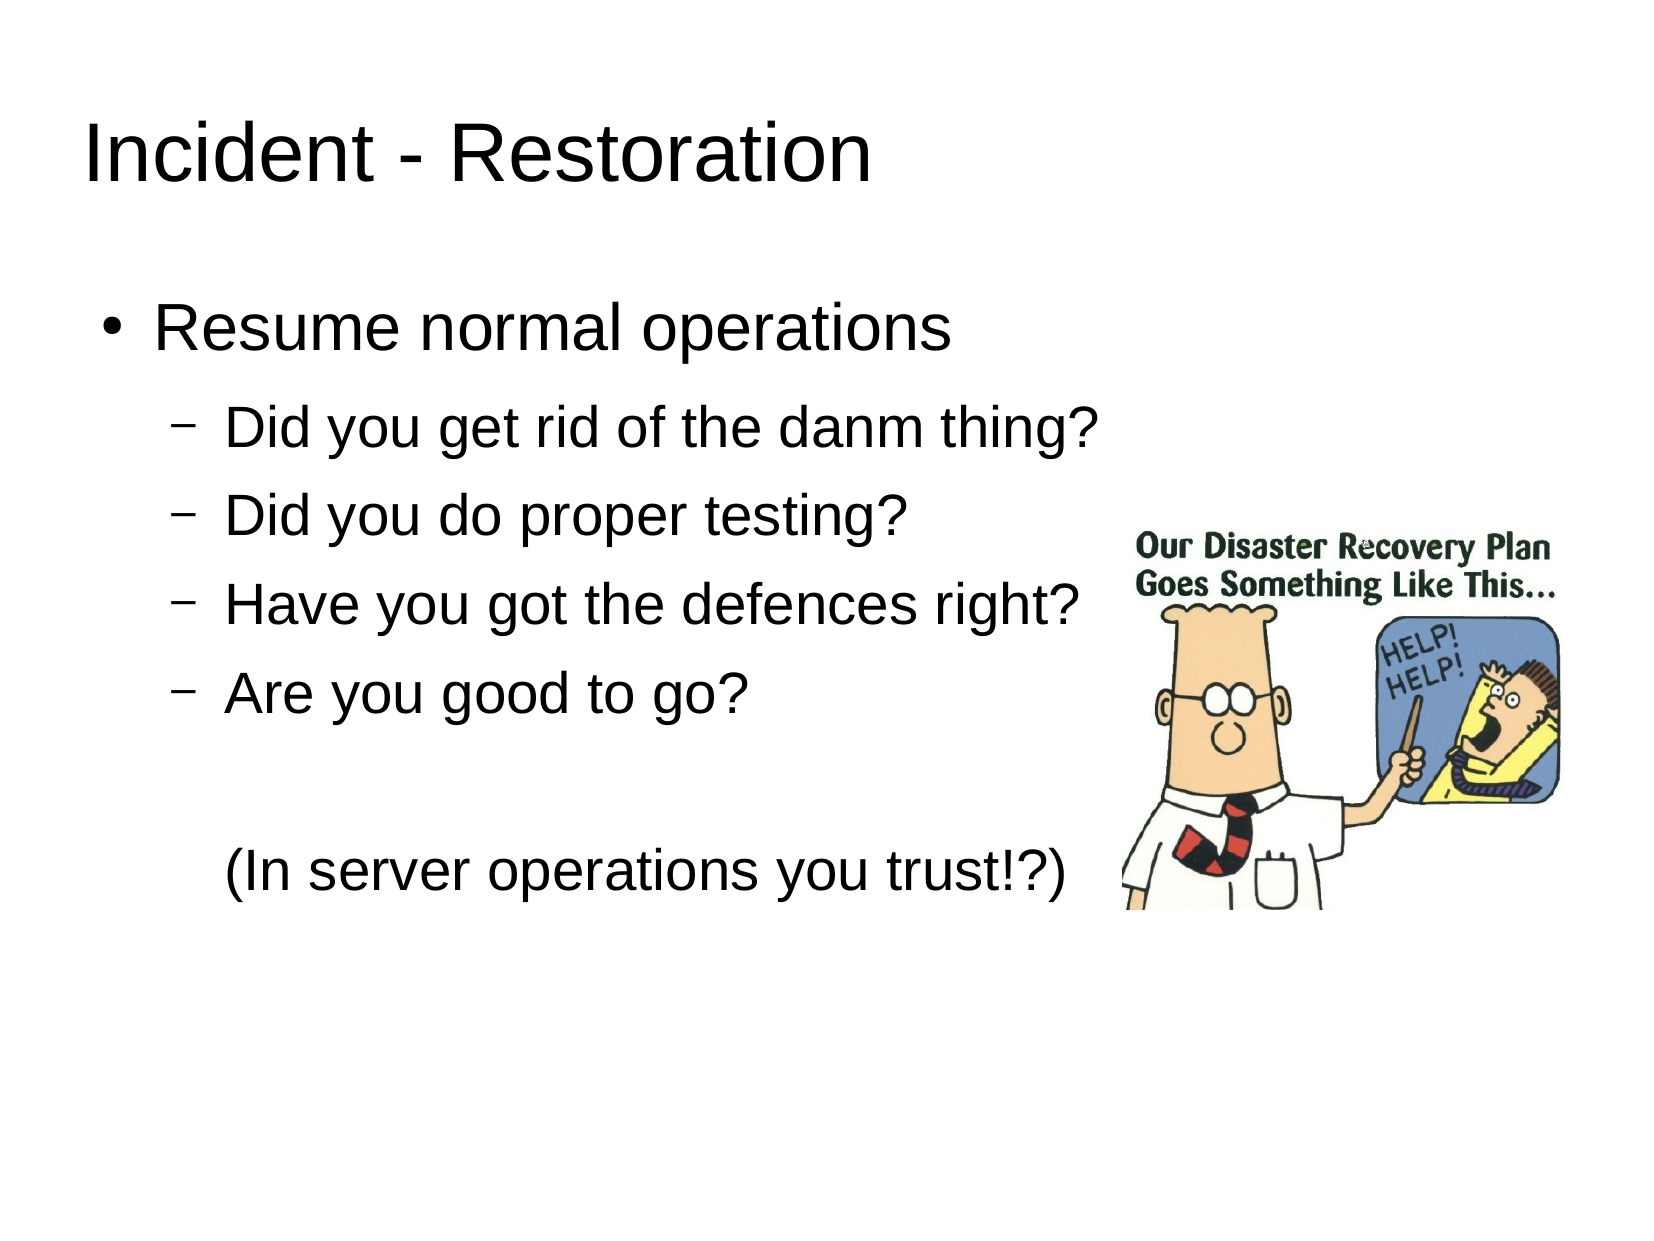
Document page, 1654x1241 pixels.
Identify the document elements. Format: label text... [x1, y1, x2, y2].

picture [1122, 531, 1568, 910]
list Resume normal operations Did you get rid of the danm thing? Did you do proper testing? Have you got the defences right? Are you good to go? (In server operations you trust!?) [82, 290, 1538, 1010]
title Incident - Restoration [82, 49, 1571, 257]
